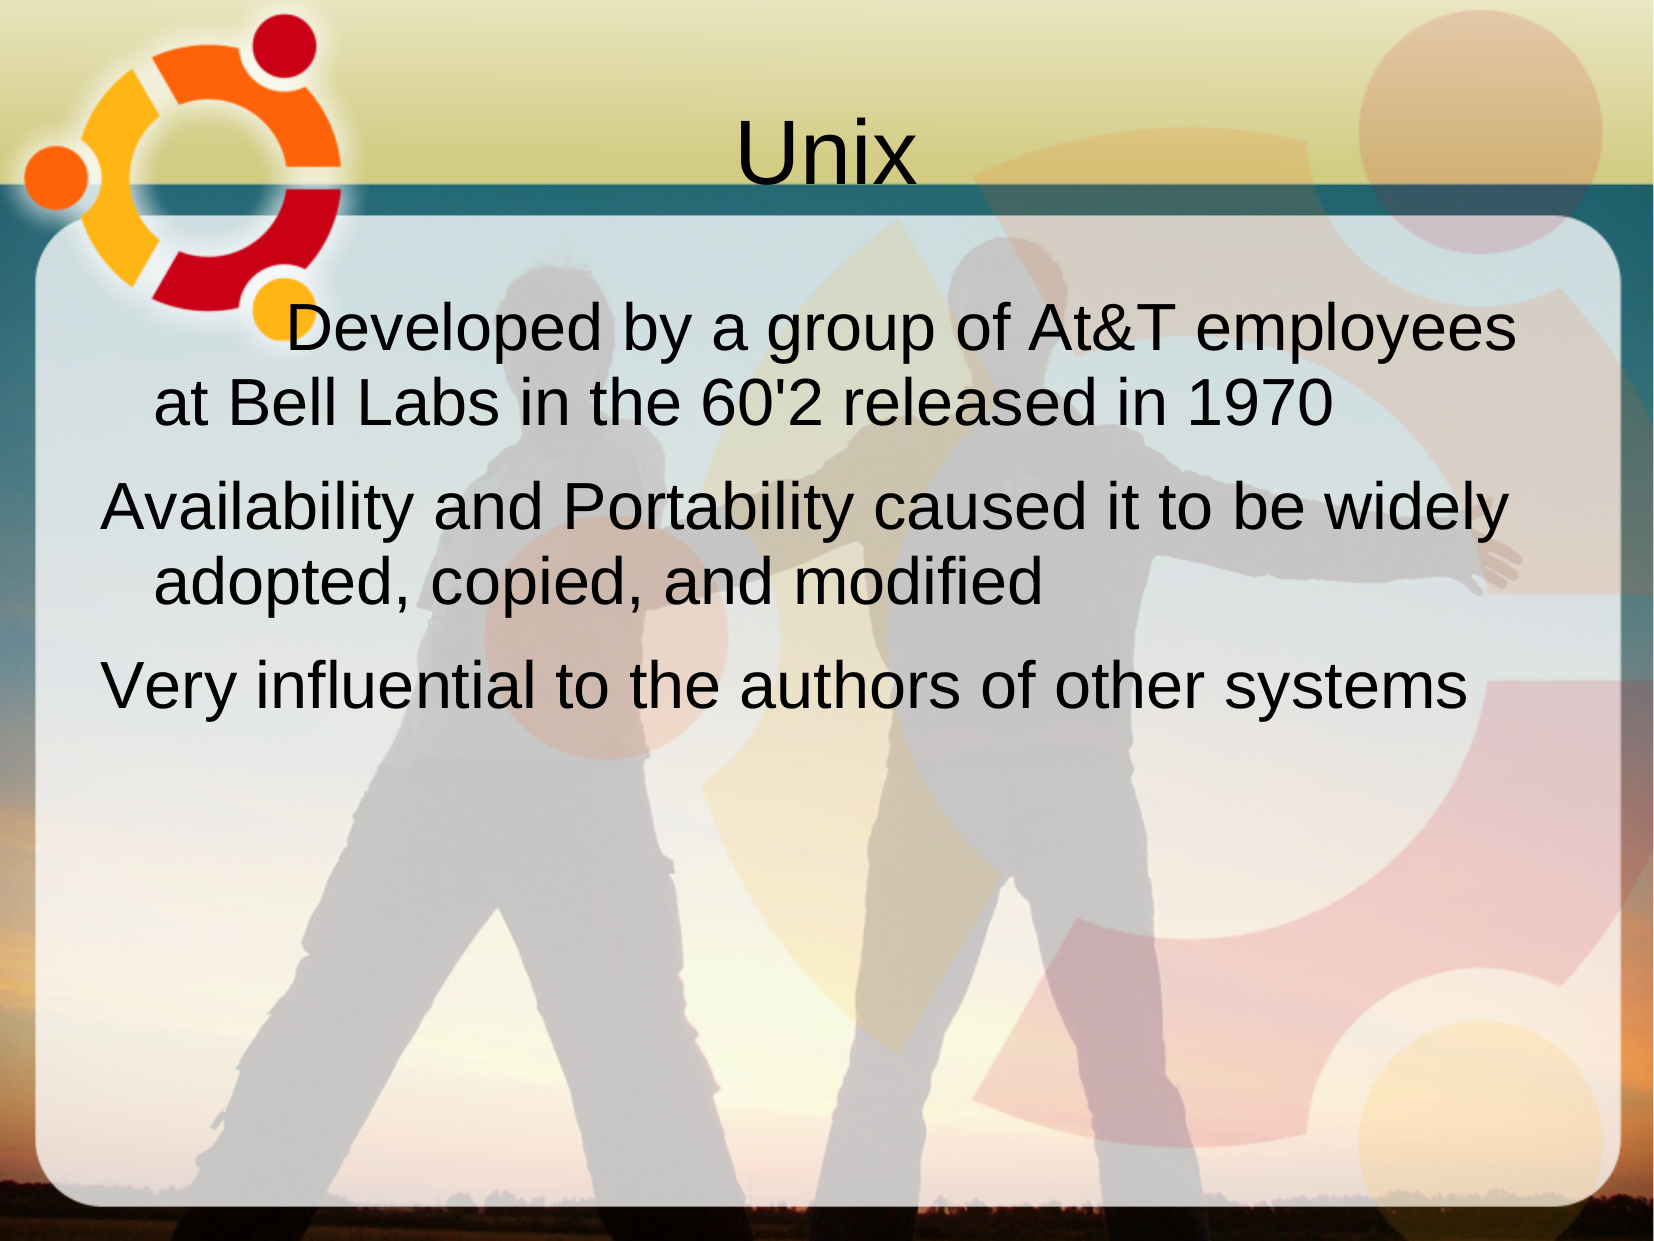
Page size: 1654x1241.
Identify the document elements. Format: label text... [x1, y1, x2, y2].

title Unix [82, 56, 1571, 250]
picture [0, 0, 1654, 1241]
list Developed by a group of At&T employees at Bell Labs in the 60'2 released in 1970 Availability and Portability caused it to be widely adopted, copied, and modified Very influential to the authors of other systems [82, 290, 1571, 1094]
